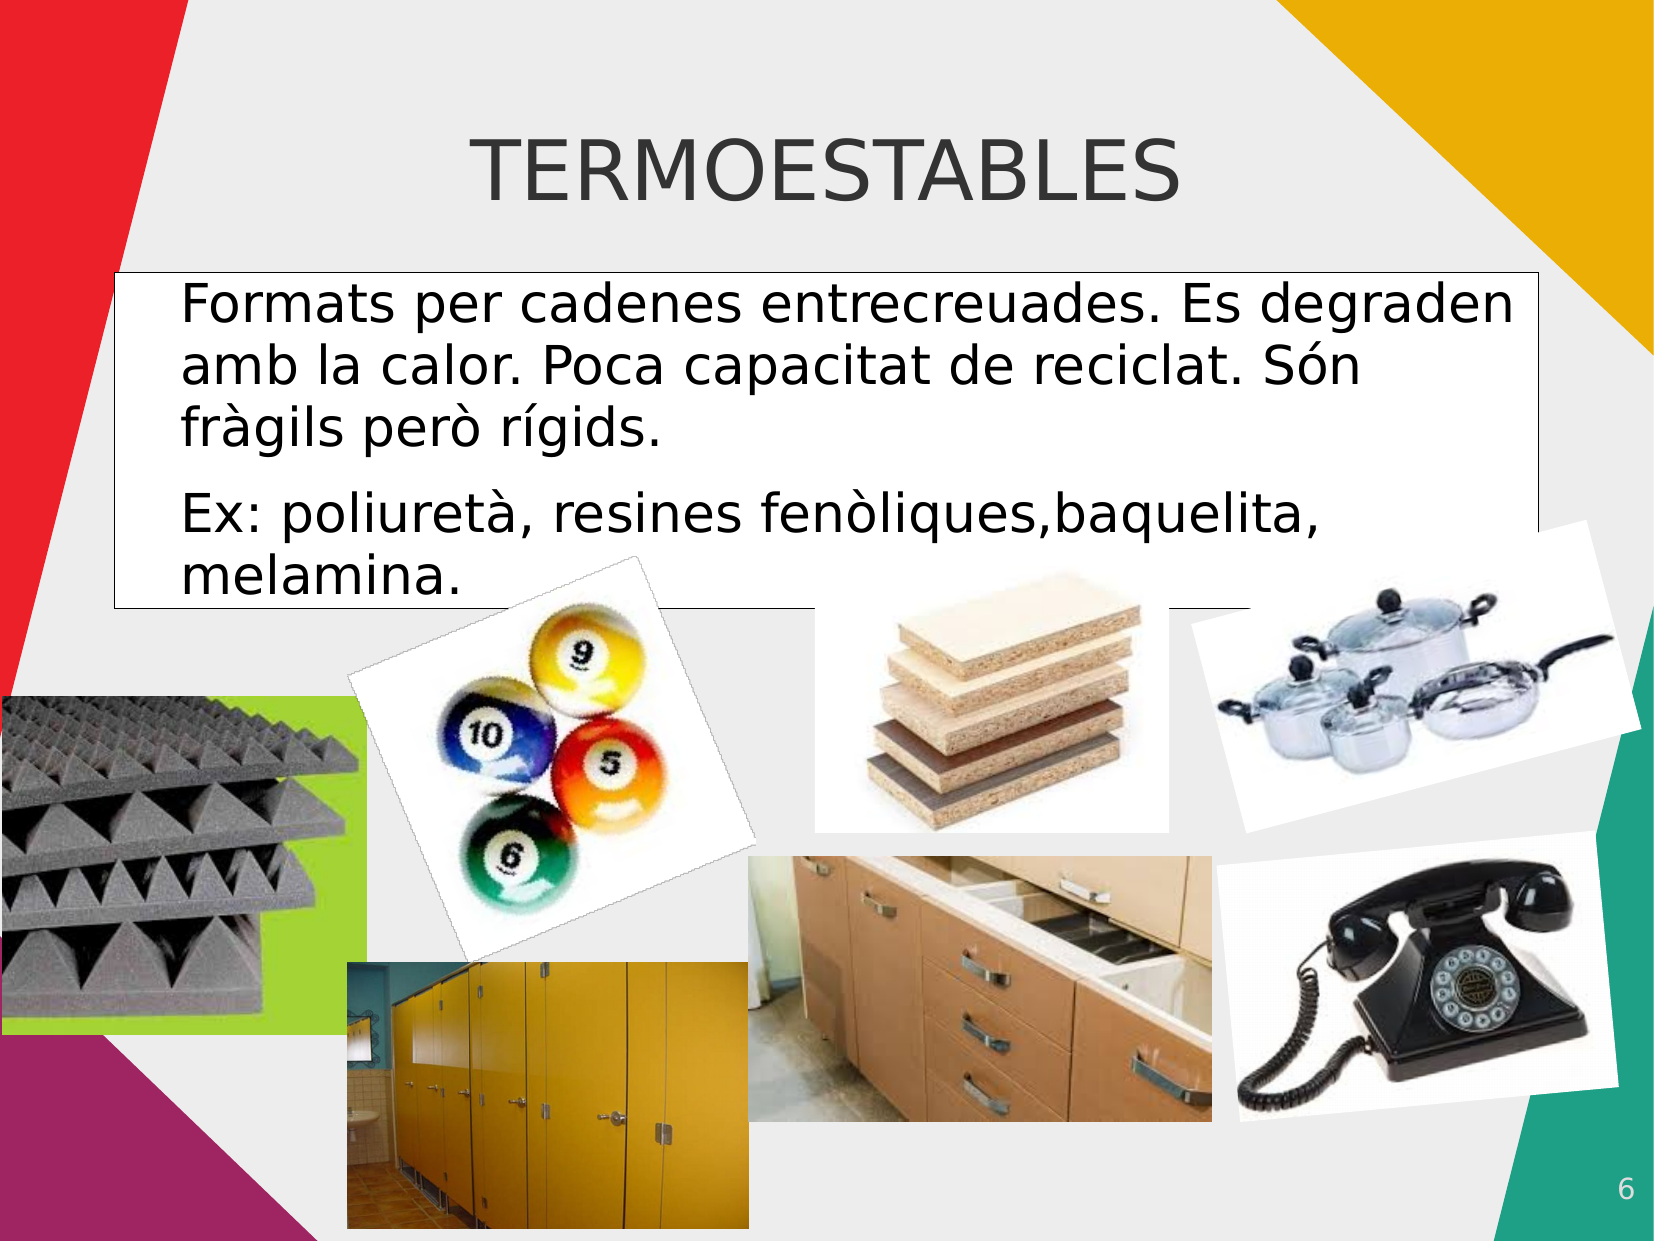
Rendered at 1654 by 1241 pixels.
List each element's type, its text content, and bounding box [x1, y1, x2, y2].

picture [2, 555, 1212, 1229]
list Formats per cadenes entrecreuades. Es degraden amb la calor. Poca capacitat de reciclat. Són fràgils però rígids. Ex: poliuretà, resines fenòliques,baquelita, melamina. [114, 272, 1539, 609]
picture [1190, 519, 1642, 834]
picture [1216, 830, 1619, 1123]
picture [814, 566, 1170, 833]
title TERMOESTABLES [114, 73, 1539, 271]
